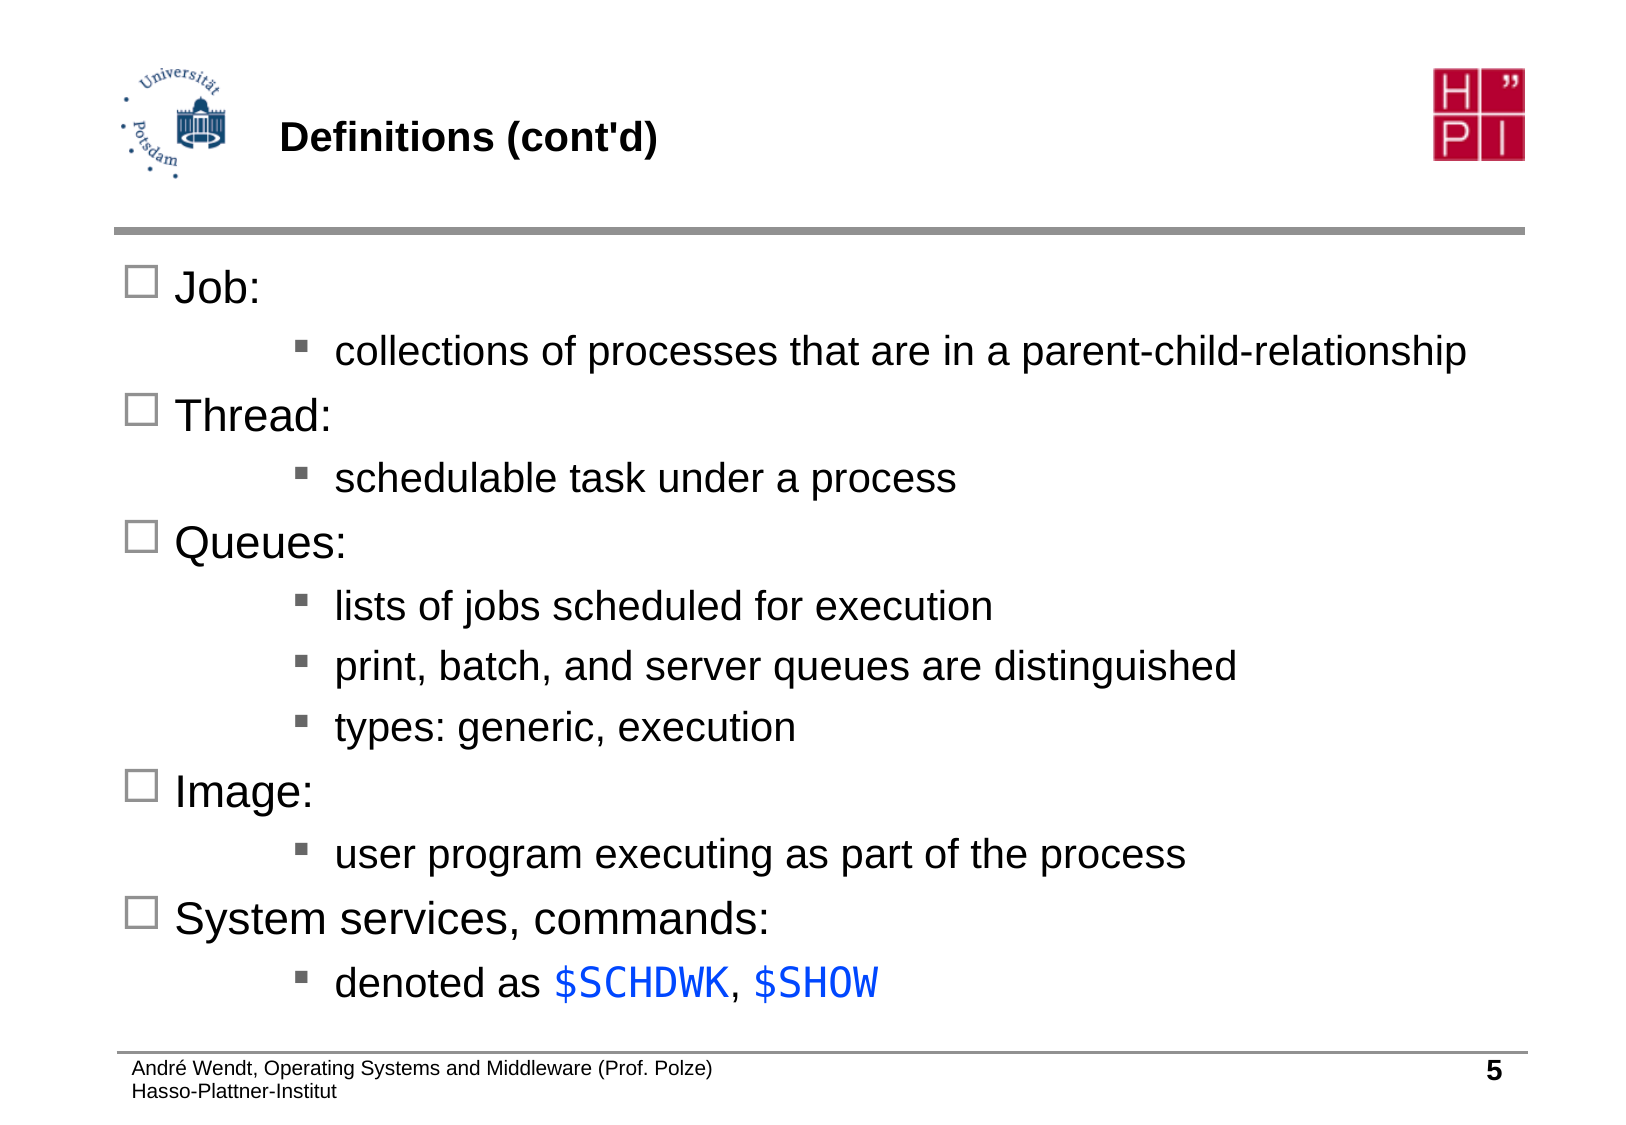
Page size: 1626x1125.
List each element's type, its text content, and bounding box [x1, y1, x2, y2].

picture [121, 68, 226, 179]
title Definitions (cont'd) [279, 68, 1390, 207]
picture [1433, 68, 1525, 161]
list Job: collections of processes that are in a parent-child-relationship Thread: schedulable task under a process Queues: lists of jobs scheduled for execution print, batch, and server queues are distinguished types: generic, execution Image: user program executing as part of the process System services, commands: denoted as $SCHDWK, $SHOW [121, 262, 1525, 1051]
